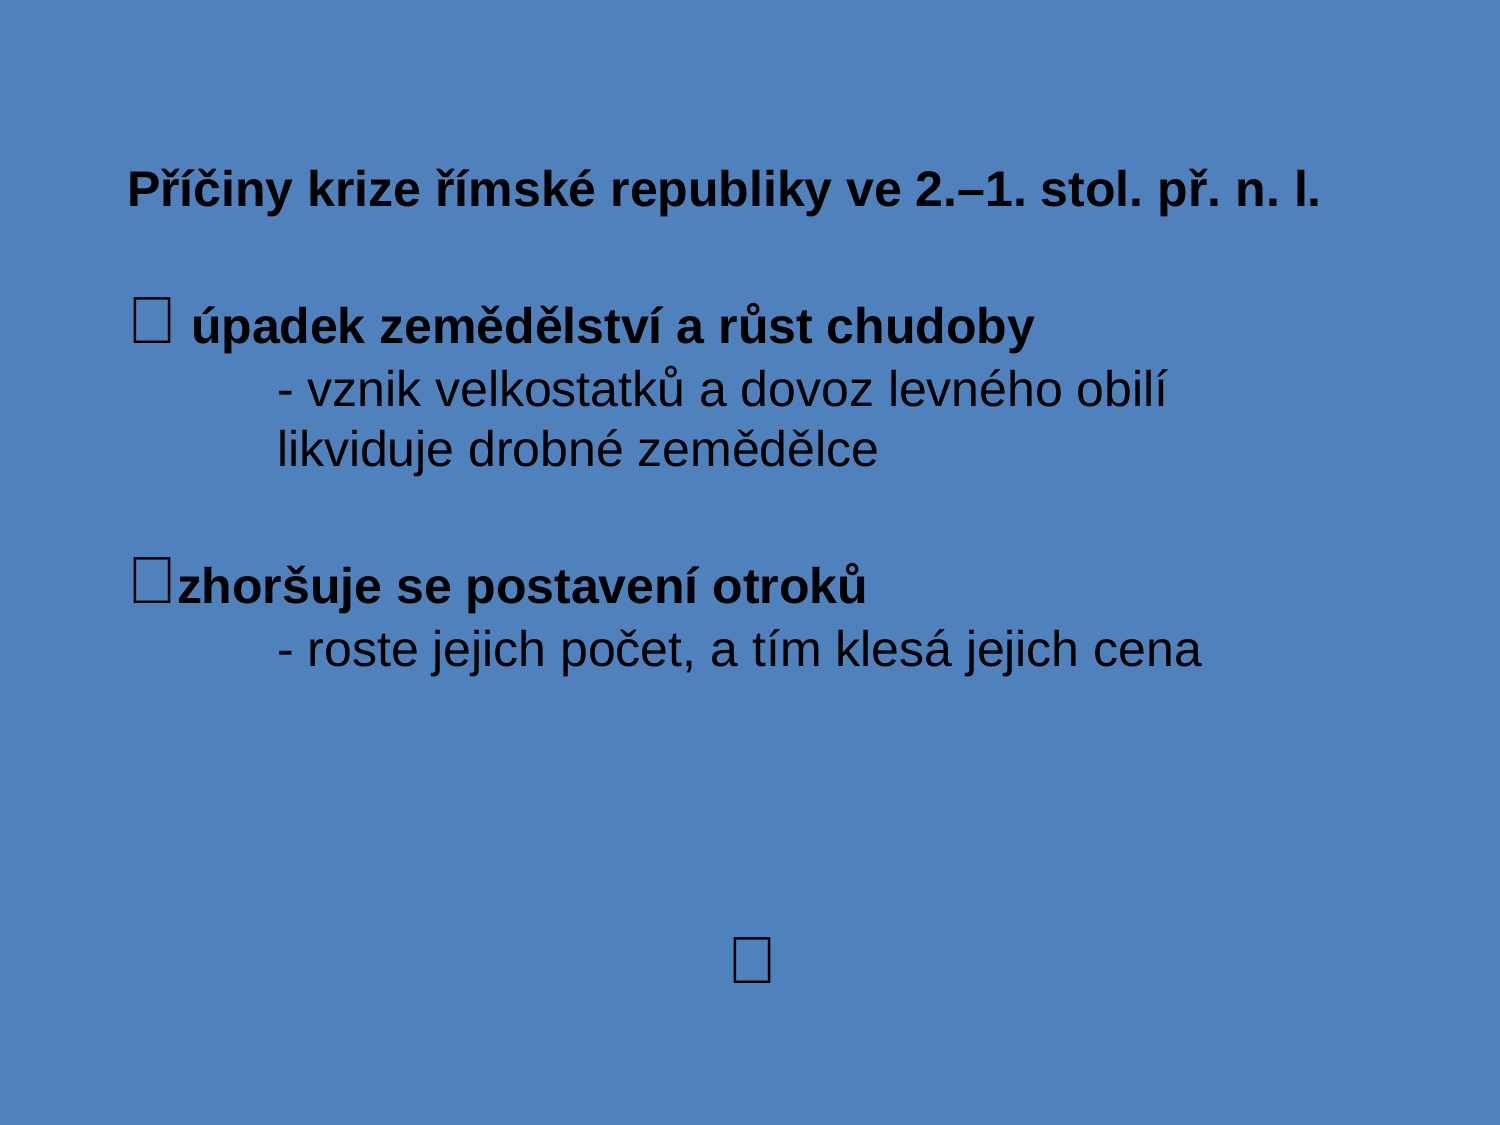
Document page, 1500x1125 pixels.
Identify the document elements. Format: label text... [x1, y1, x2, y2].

text_box Příčiny krize římské republiky ve 2.–1. stol. př. n. l.  úpadek zemědělství a růst chudoby - vznik velkostatků a dovoz levného obilí likviduje drobné zemědělce zhoršuje se postavení otroků - roste jejich počet, a tím klesá jejich cena  [112, 148, 1388, 1005]
